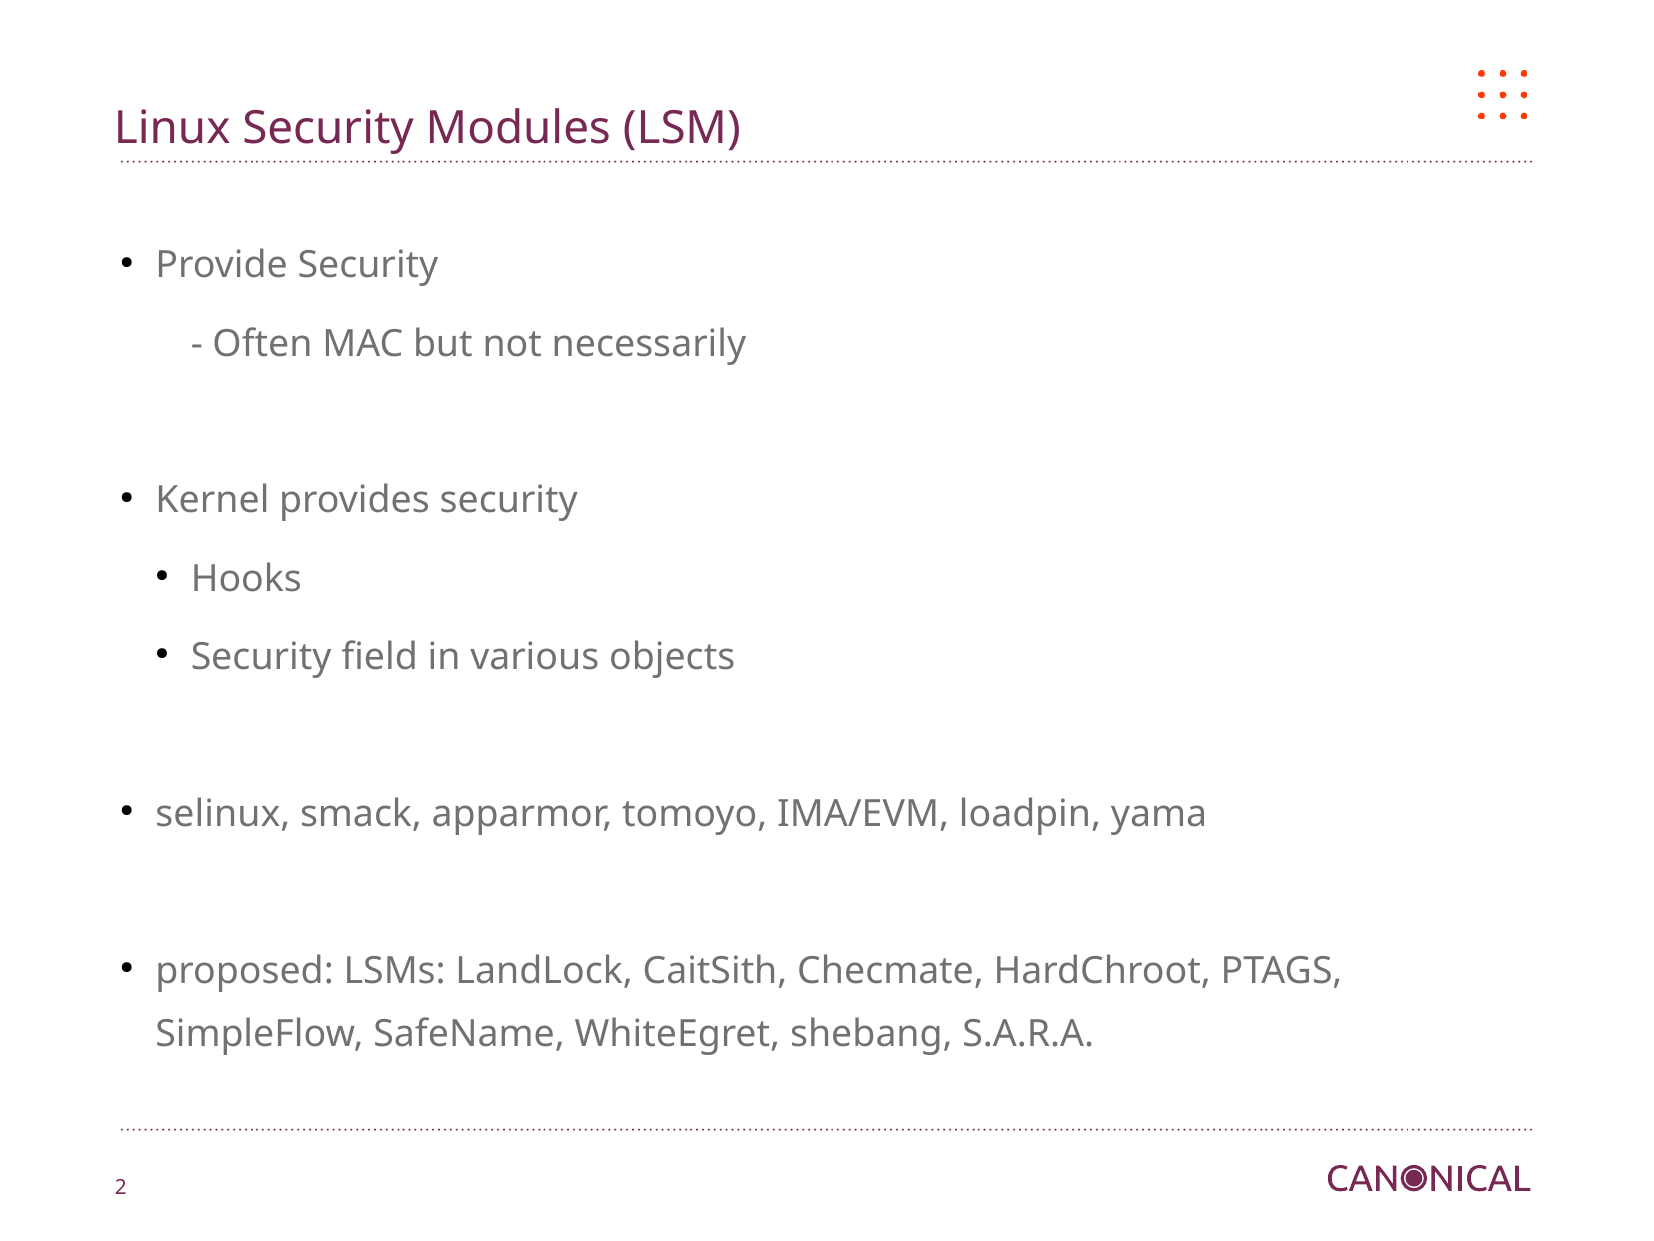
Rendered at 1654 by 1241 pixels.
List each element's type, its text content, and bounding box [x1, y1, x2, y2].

list Provide Security - Often MAC but not necessarily Kernel provides security Hooks Security field in various objects selinux, smack, apparmor, tomoyo, IMA/EVM, loadpin, yama proposed: LSMs: LandLock, CaitSith, Checmate, HardChroot, PTAGS, SimpleFlow, SafeName, WhiteEgret, shebang, S.A.R.A. [120, 225, 1537, 1055]
picture [111, 1127, 1533, 1134]
title Linux Security Modules (LSM) [113, 105, 846, 147]
picture [111, 159, 1533, 166]
picture [1478, 70, 1527, 119]
